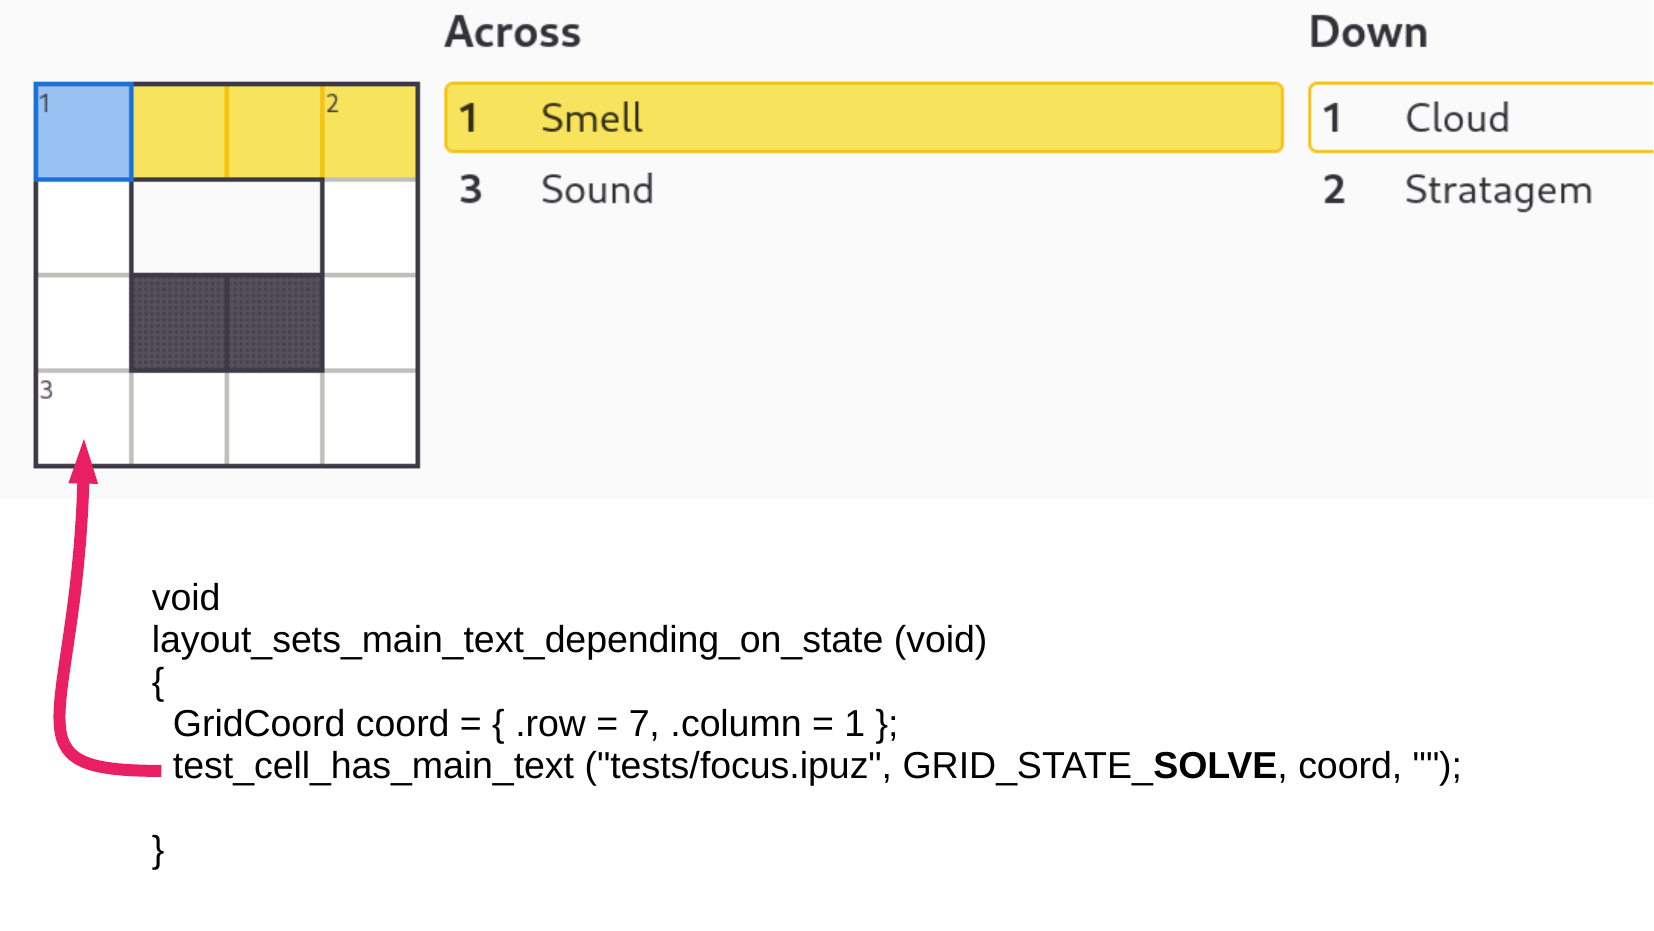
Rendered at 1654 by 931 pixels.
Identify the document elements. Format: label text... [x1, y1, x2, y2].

text_box void layout_sets_main_text_depending_on_state (void) { GridCoord coord = { .row = 7, .column = 1 }; test_cell_has_main_text ("tests/focus.ipuz", GRID_STATE_SOLVE, coord, ""); test_cell_has_main_text ("tests/focus.ipuz", GRID_STATE_EDIT, coord, "T"); } [137, 568, 1576, 878]
picture [0, 0, 1654, 499]
